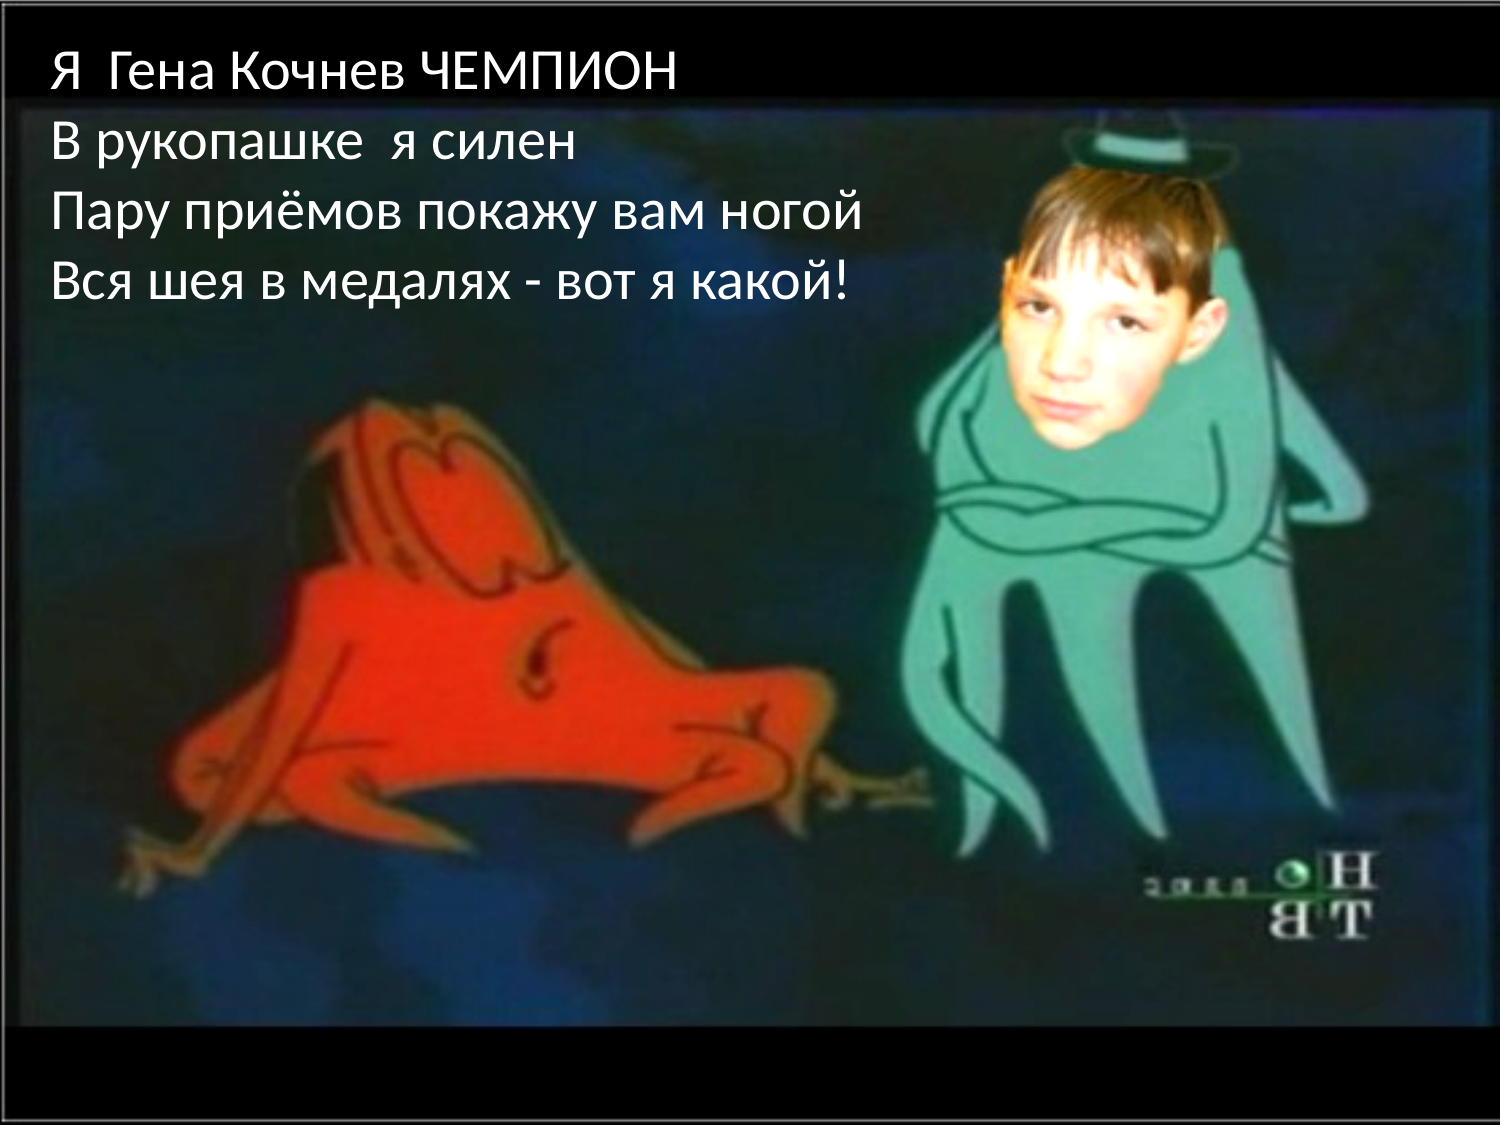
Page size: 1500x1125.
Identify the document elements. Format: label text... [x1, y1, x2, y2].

text_box Я Гена Кочнев ЧЕМПИОН В рукопашке я силен Пару приёмов покажу вам ногой Вся шея в медалях - вот я какой! [35, 23, 1125, 389]
picture [0, 0, 1500, 1125]
